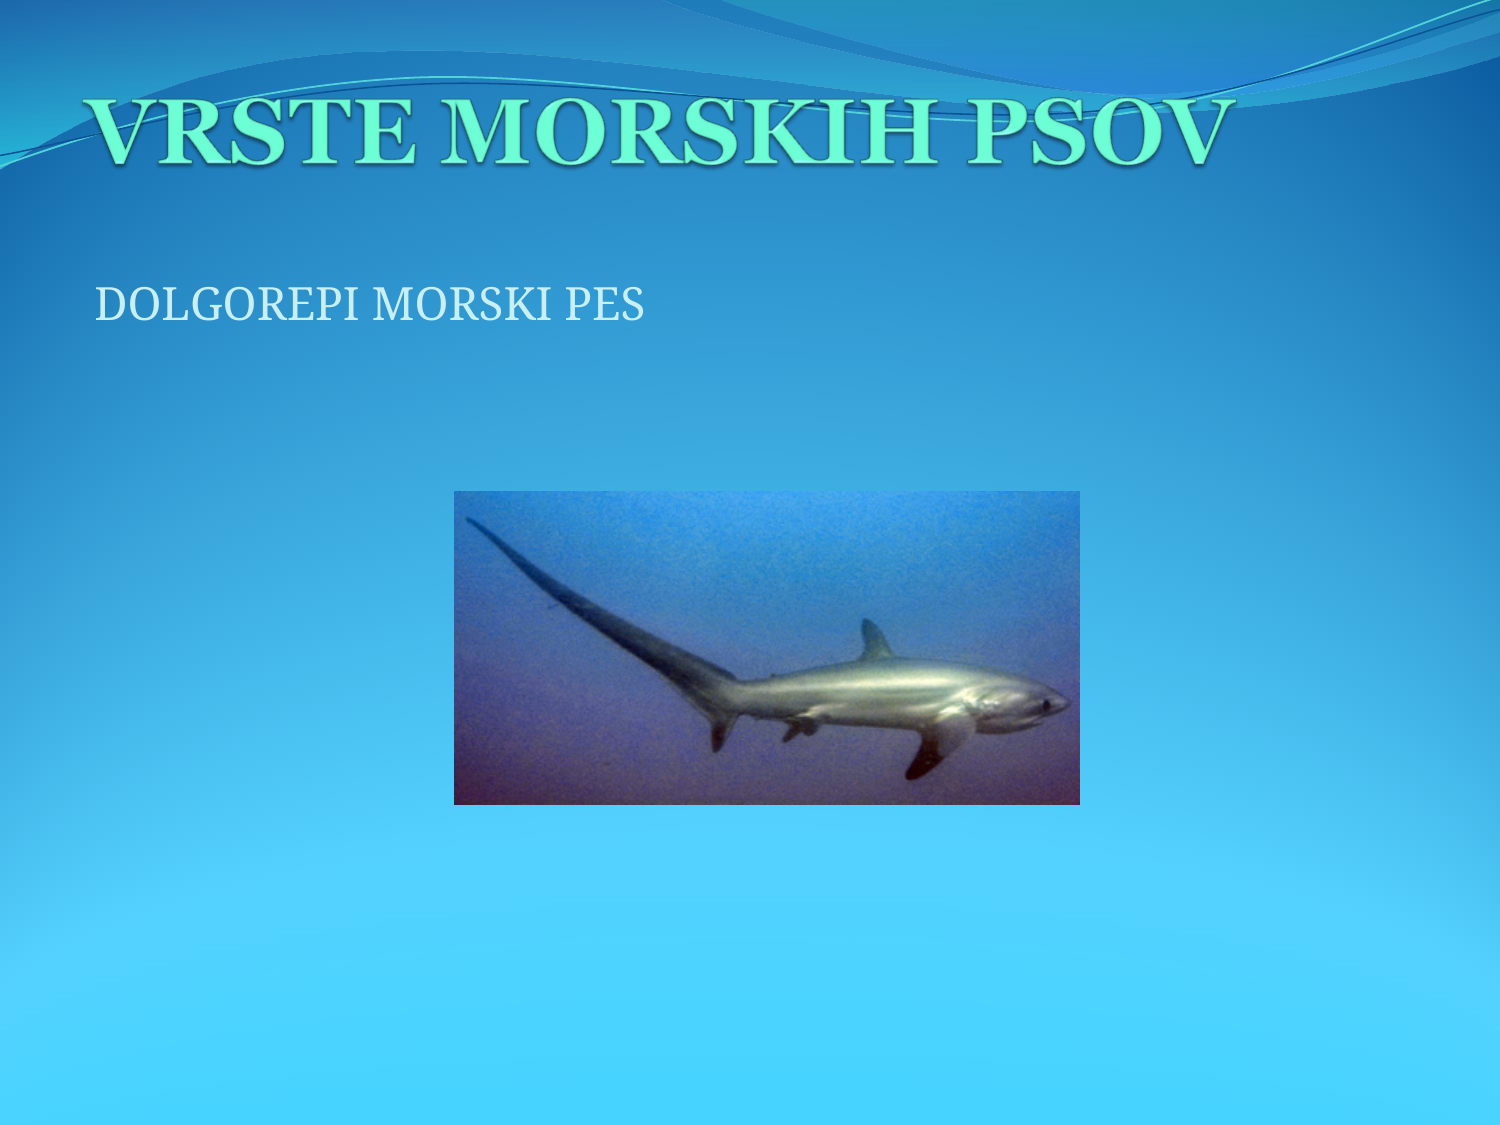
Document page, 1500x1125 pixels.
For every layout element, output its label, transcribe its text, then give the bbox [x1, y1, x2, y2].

picture [0, 0, 1500, 1125]
text_box DOLGOREPI MORSKI PES [86, 267, 1362, 386]
